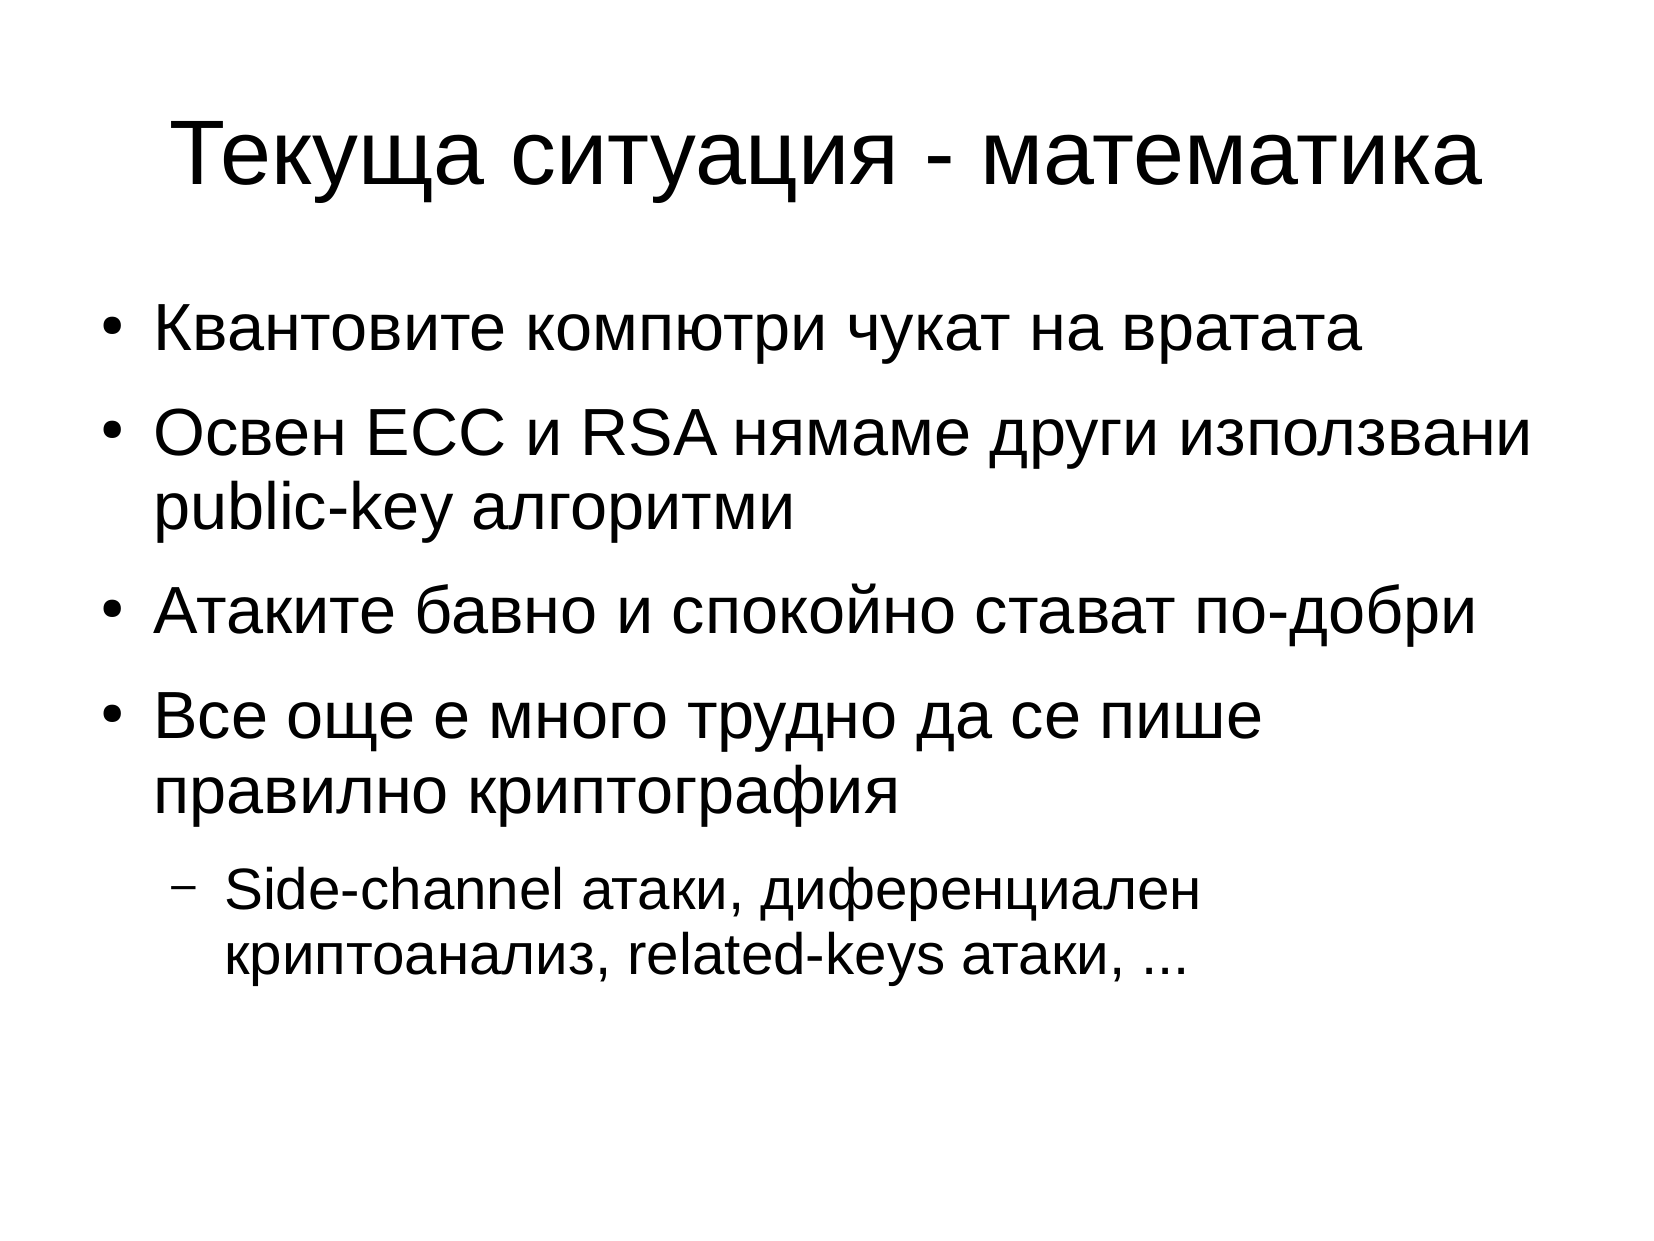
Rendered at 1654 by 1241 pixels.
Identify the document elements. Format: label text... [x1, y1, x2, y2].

title Текуща ситуация - математика [82, 49, 1571, 257]
list Квантовите компютри чукат на вратата Освен ECC и RSA нямаме други използвани public-key алгоритми Атаките бавно и спокойно стават по-добри Все още е много трудно да се пише правилно криптография Side-channel атаки, диференциален криптоанализ, related-keys атаки, ... [82, 290, 1538, 1010]
